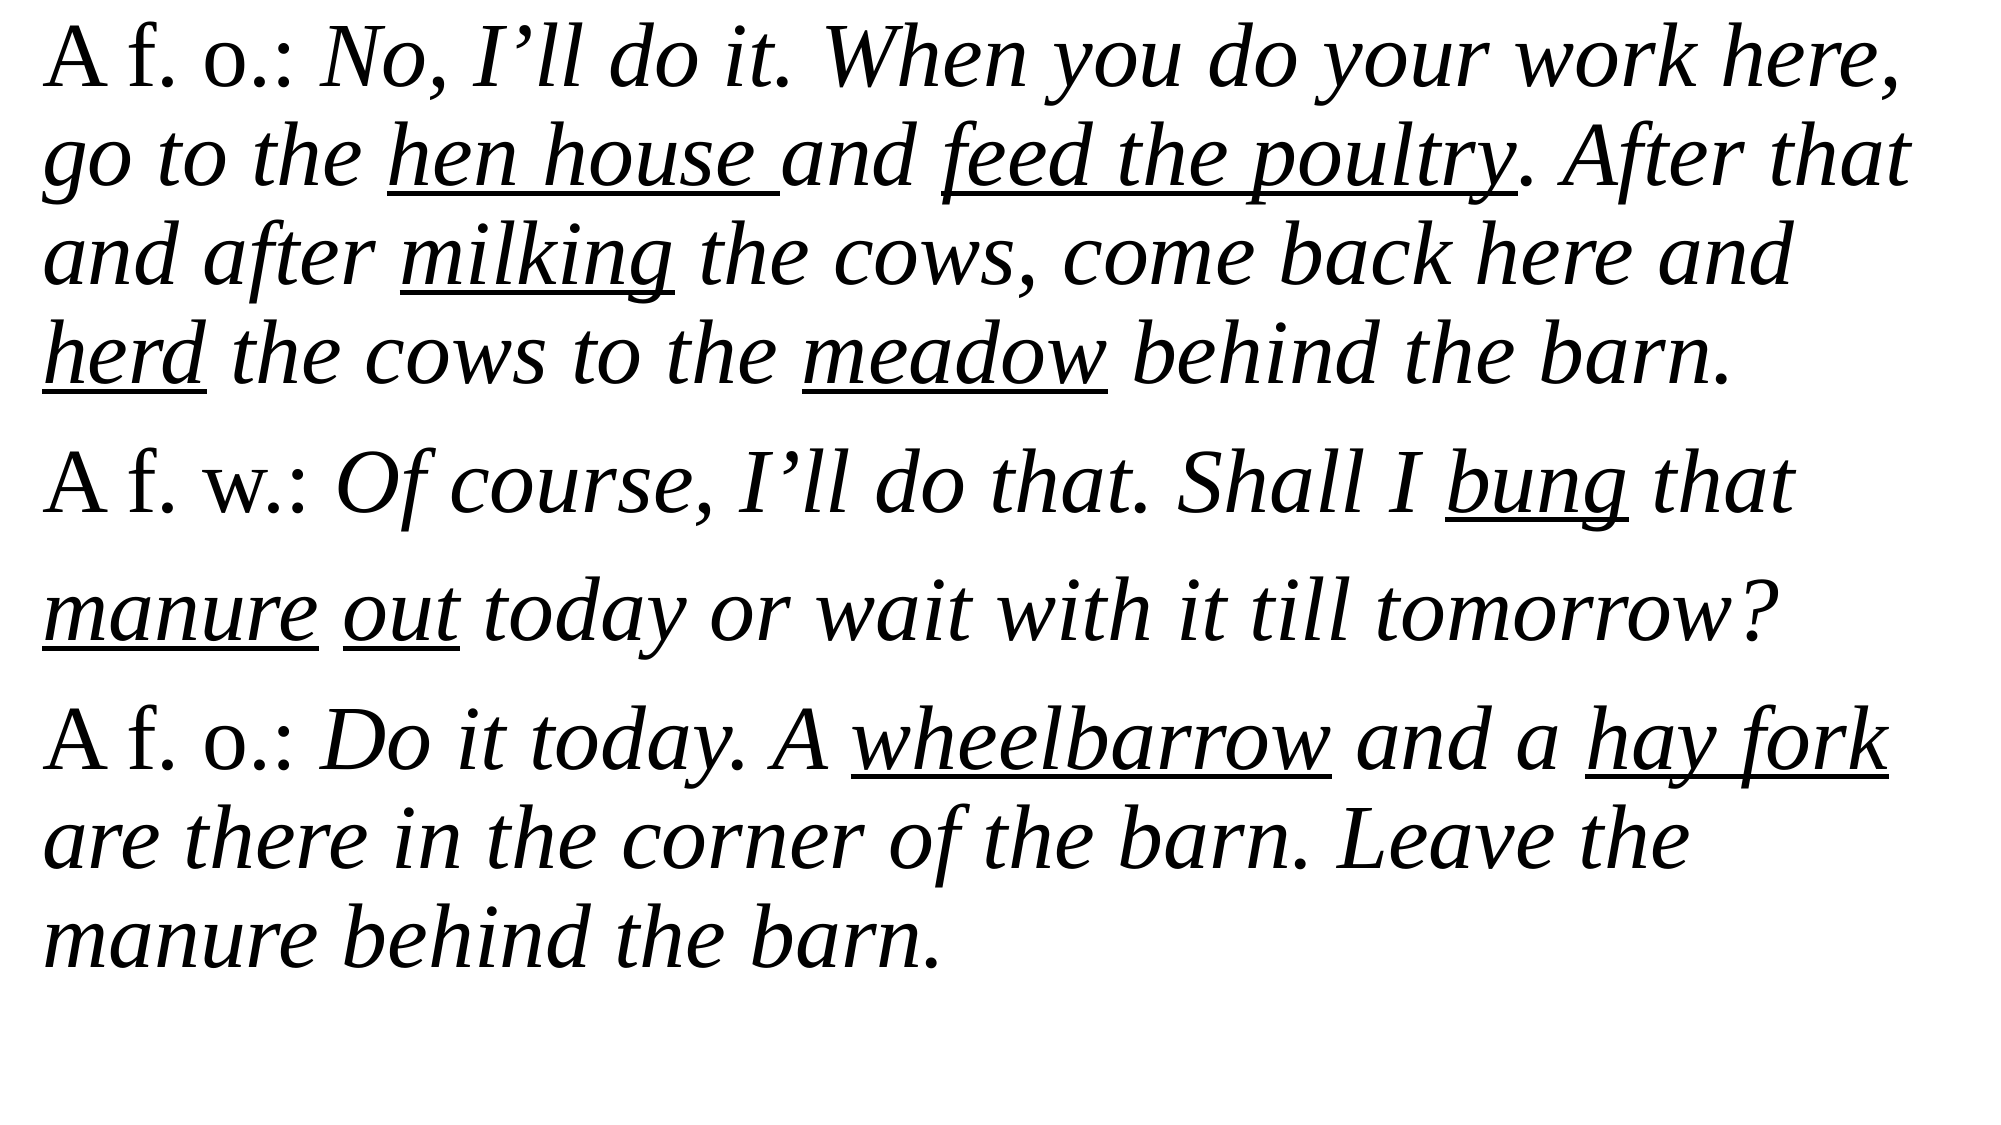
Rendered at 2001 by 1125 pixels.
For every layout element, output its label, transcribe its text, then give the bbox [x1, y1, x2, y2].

list A f. o.: No, I’ll do it. When you do your work here, go to the hen house and feed the poultry. After that and after milking the cows, come back here and herd the cows to the meadow behind the barn. A f. w.: Of course, I’ll do that. Shall I bung that manure out today or wait with it till tomorrow? A f. o.: Do it today. A wheelbarrow and a hay fork are there in the corner of the barn. Leave the manure behind the barn. [27, 0, 1976, 1125]
